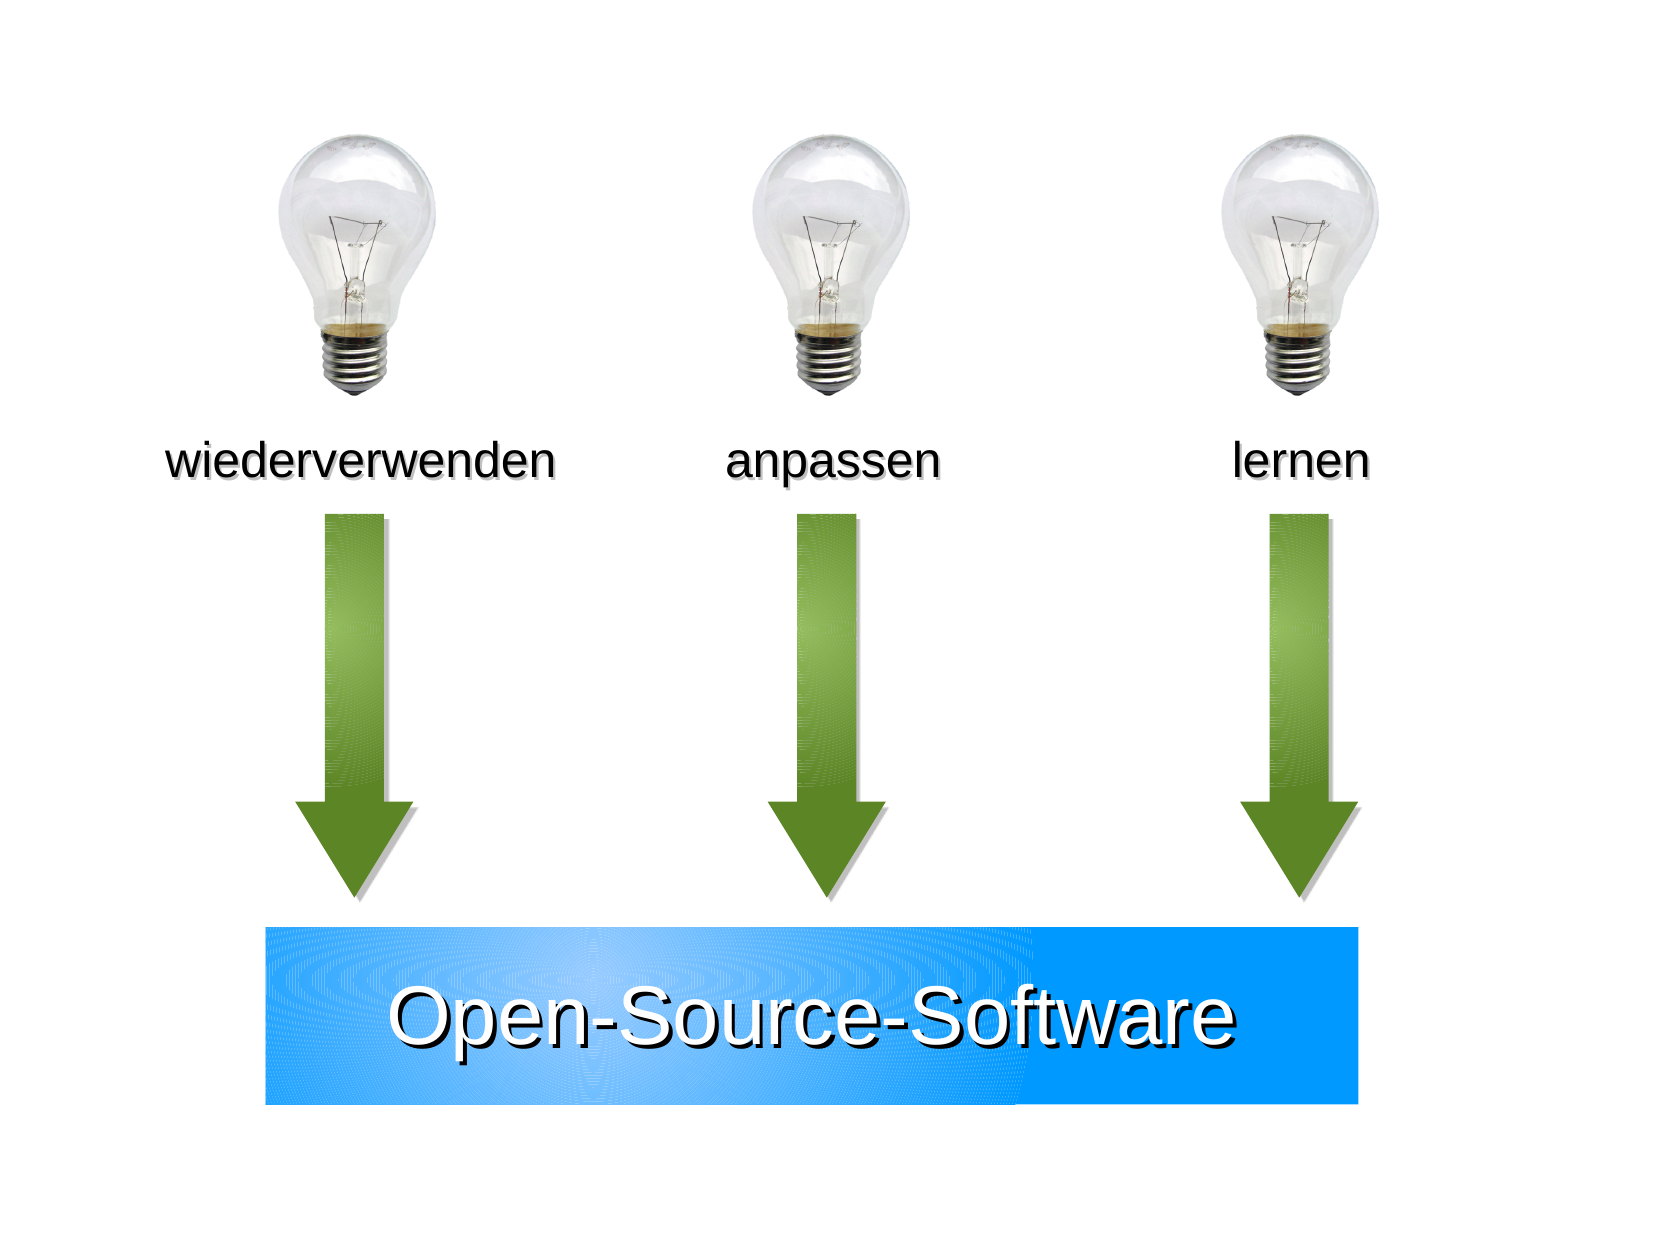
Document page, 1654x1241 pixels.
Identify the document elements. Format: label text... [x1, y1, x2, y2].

text_box [1240, 513, 1359, 898]
text_box wiederverwenden [150, 425, 572, 496]
text_box [295, 513, 414, 898]
text_box lernen [1217, 425, 1386, 496]
picture [1221, 134, 1379, 396]
picture [278, 134, 436, 396]
text_box [767, 513, 886, 898]
text_box Open-Source-Software [265, 927, 1359, 1105]
picture [752, 134, 910, 396]
text_box anpassen [710, 425, 957, 496]
